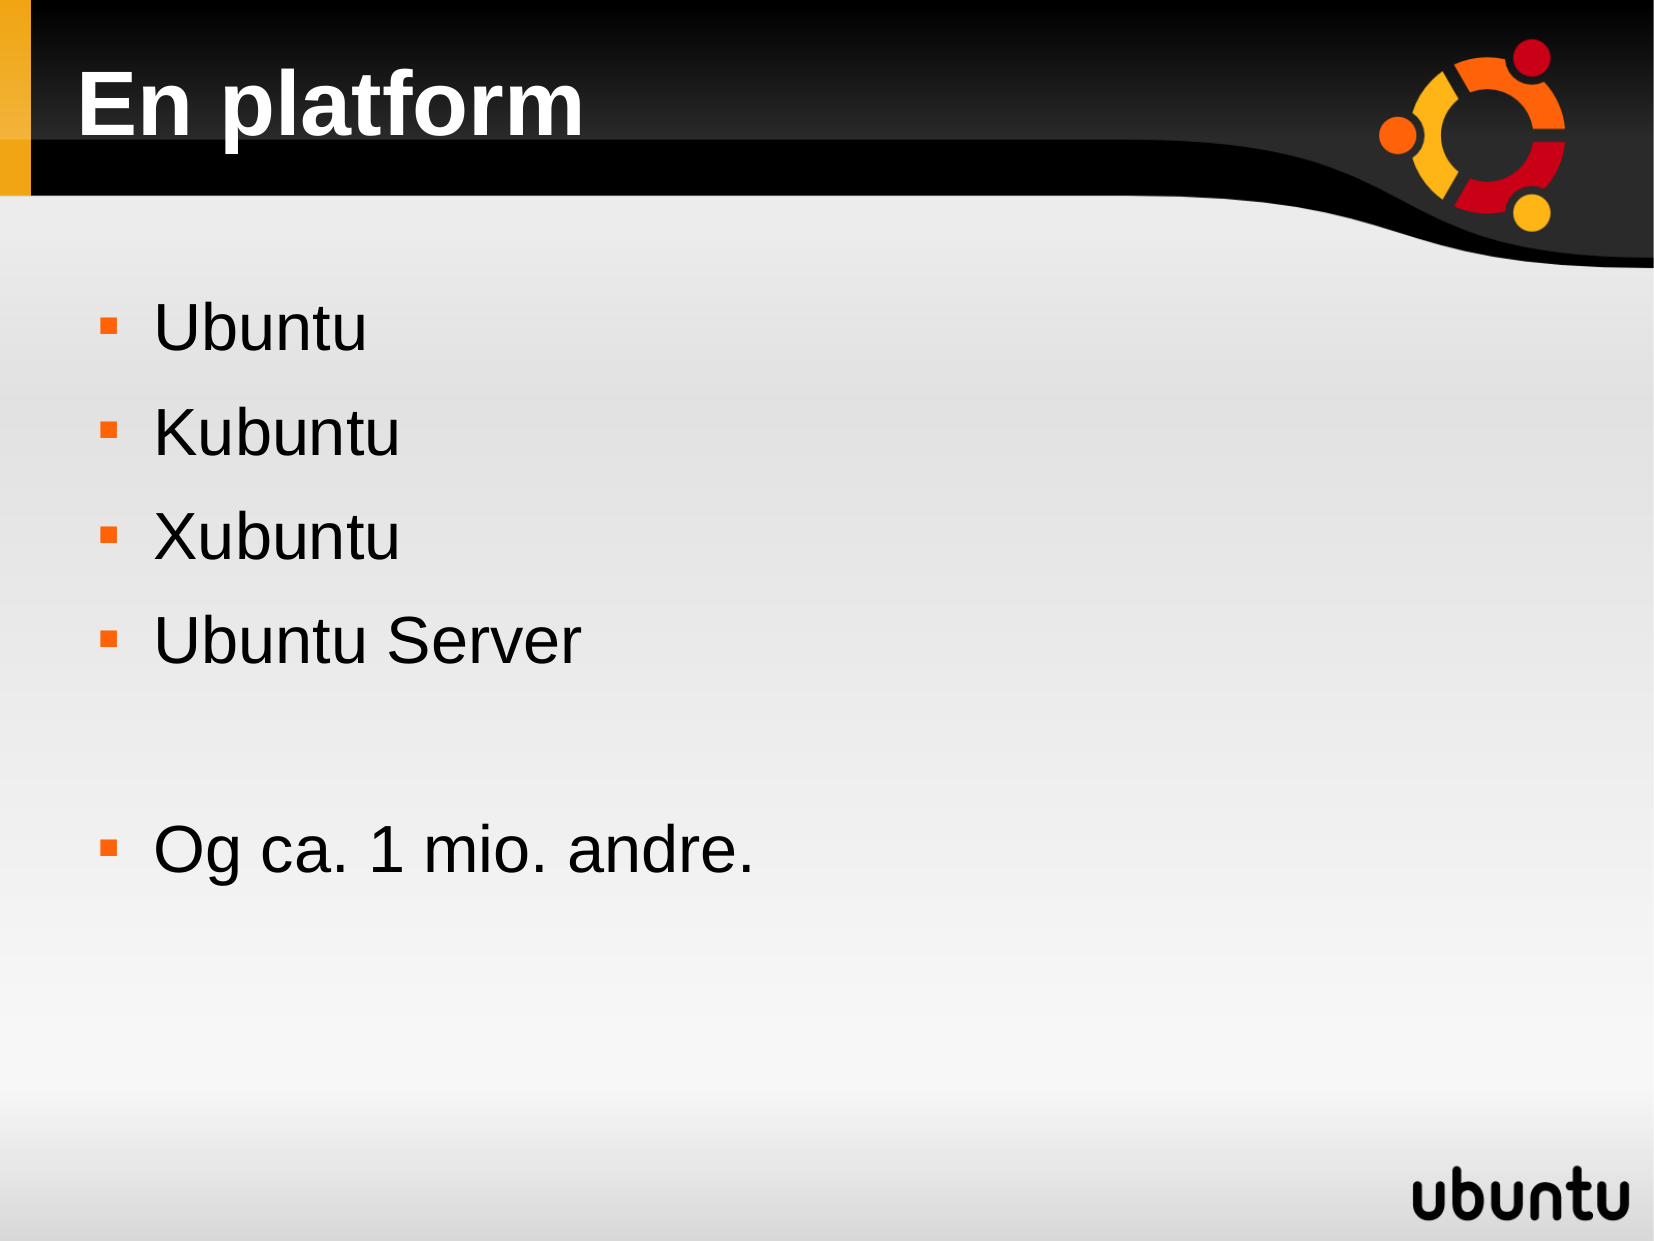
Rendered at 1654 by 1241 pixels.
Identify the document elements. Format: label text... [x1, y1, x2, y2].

list Ubuntu Kubuntu Xubuntu Ubuntu Server Og ca. 1 mio. andre. [82, 290, 1571, 1094]
picture [0, 0, 1654, 1241]
title En platform [76, 7, 1565, 200]
